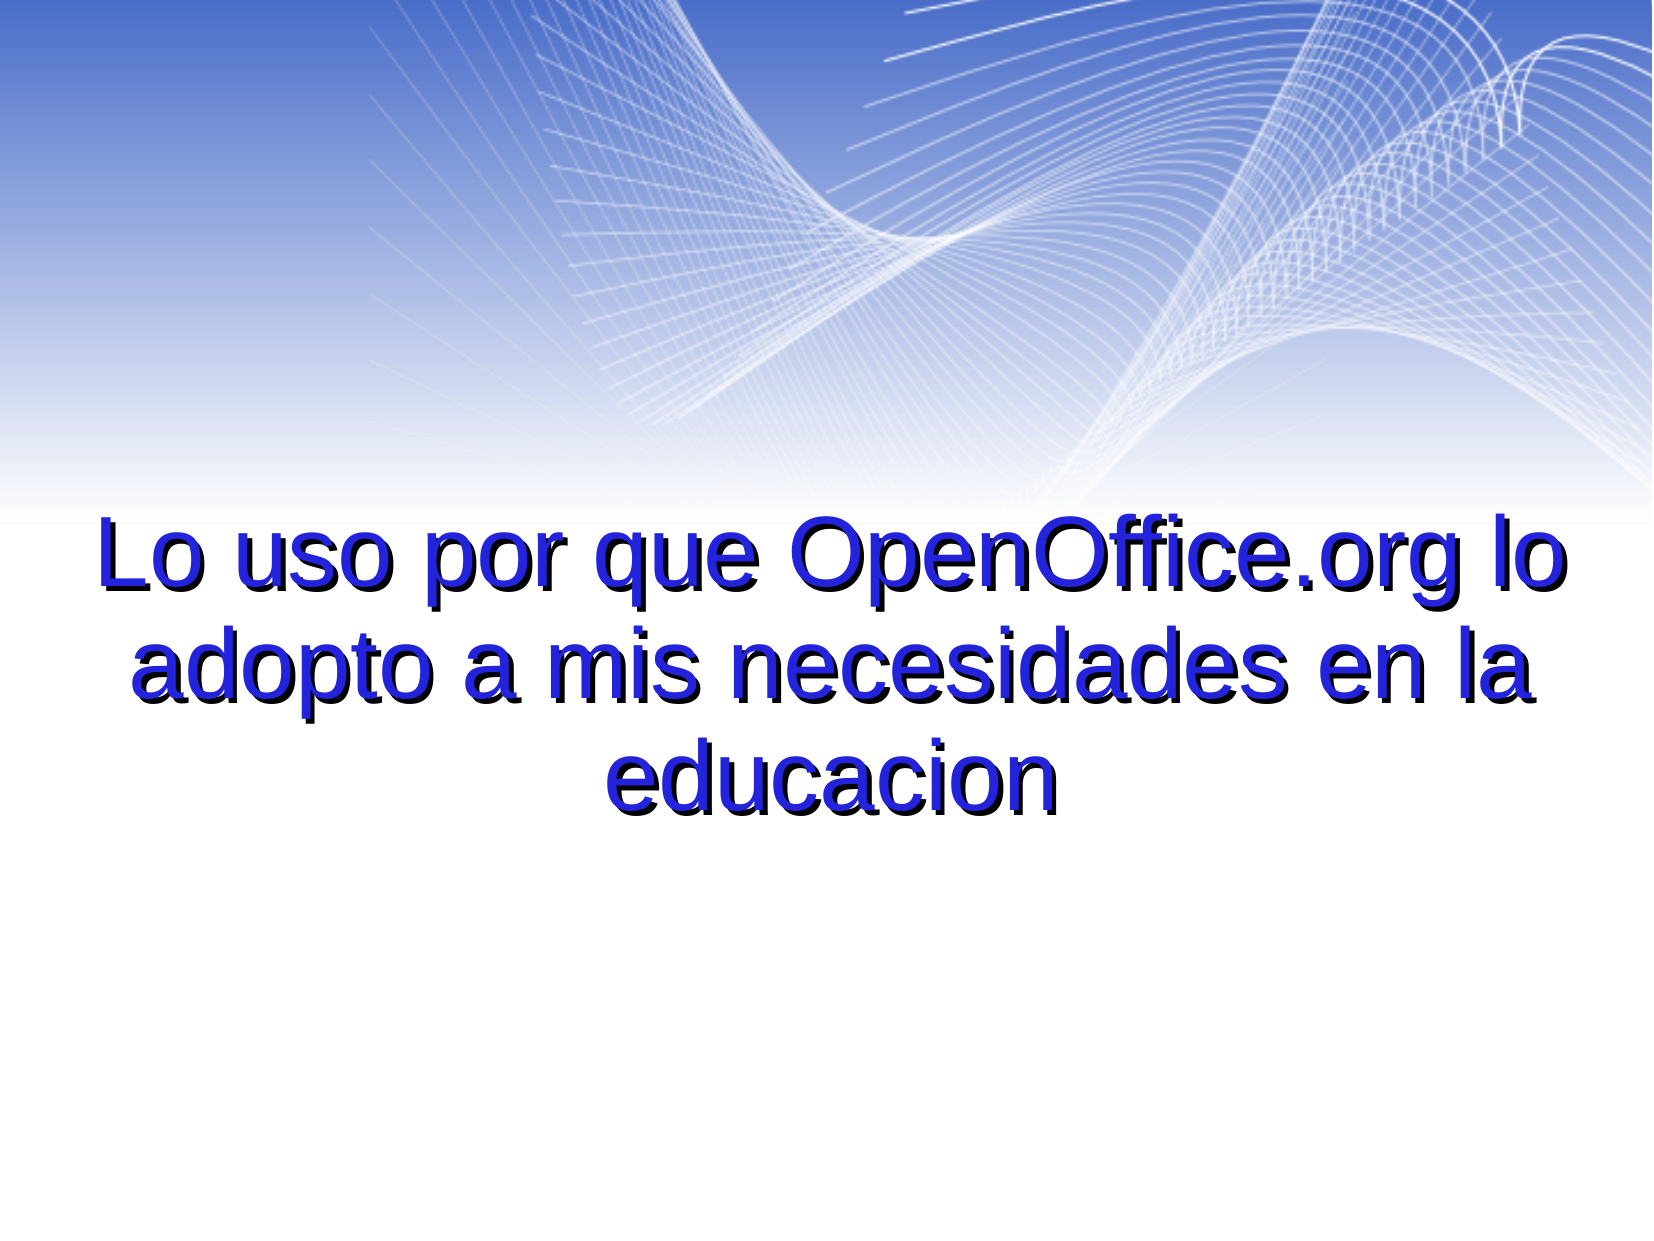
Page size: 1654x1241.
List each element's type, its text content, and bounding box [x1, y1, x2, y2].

picture [369, 0, 1654, 1126]
title Lo uso por que OpenOffice.org lo adopto a mis necesidades en la educacion [87, 496, 1576, 832]
